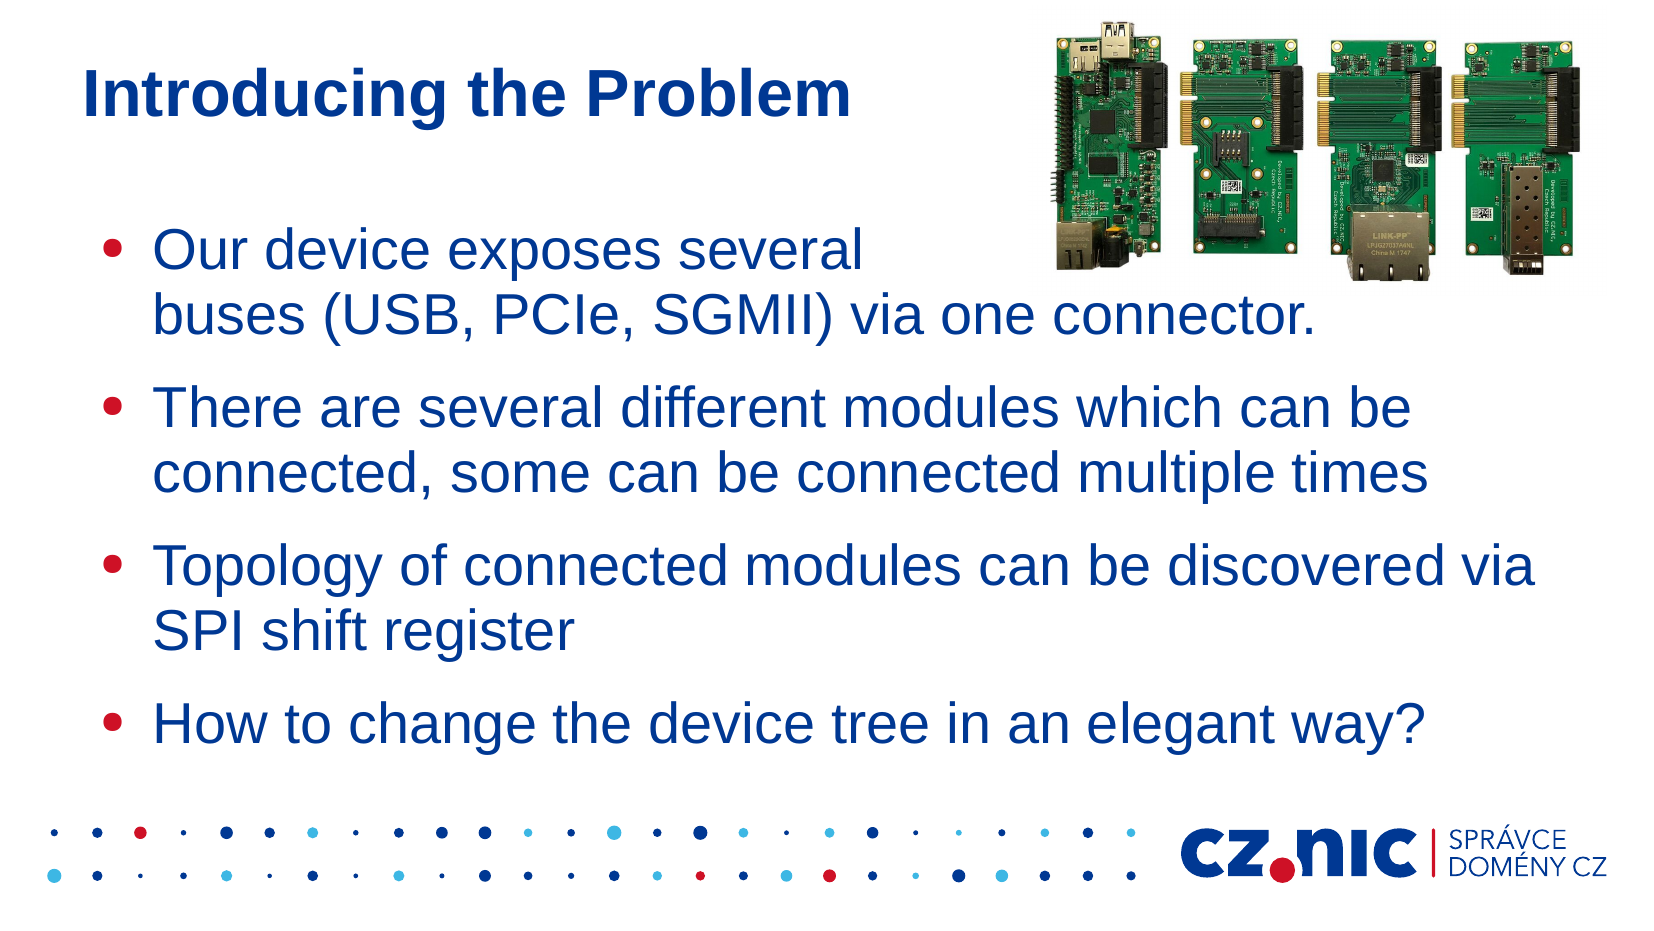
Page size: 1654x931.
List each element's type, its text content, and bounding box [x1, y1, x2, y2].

list Our device exposes several buses (USB, PCIe, SGMII) via one connector. There are several different modules which can be connected, some can be connected multiple times Topology of connected modules can be discovered via SPI shift register How to change the device tree in an elegant way? [82, 217, 1571, 758]
title Introducing the Problem [82, 53, 1571, 133]
picture [1028, 5, 1607, 296]
